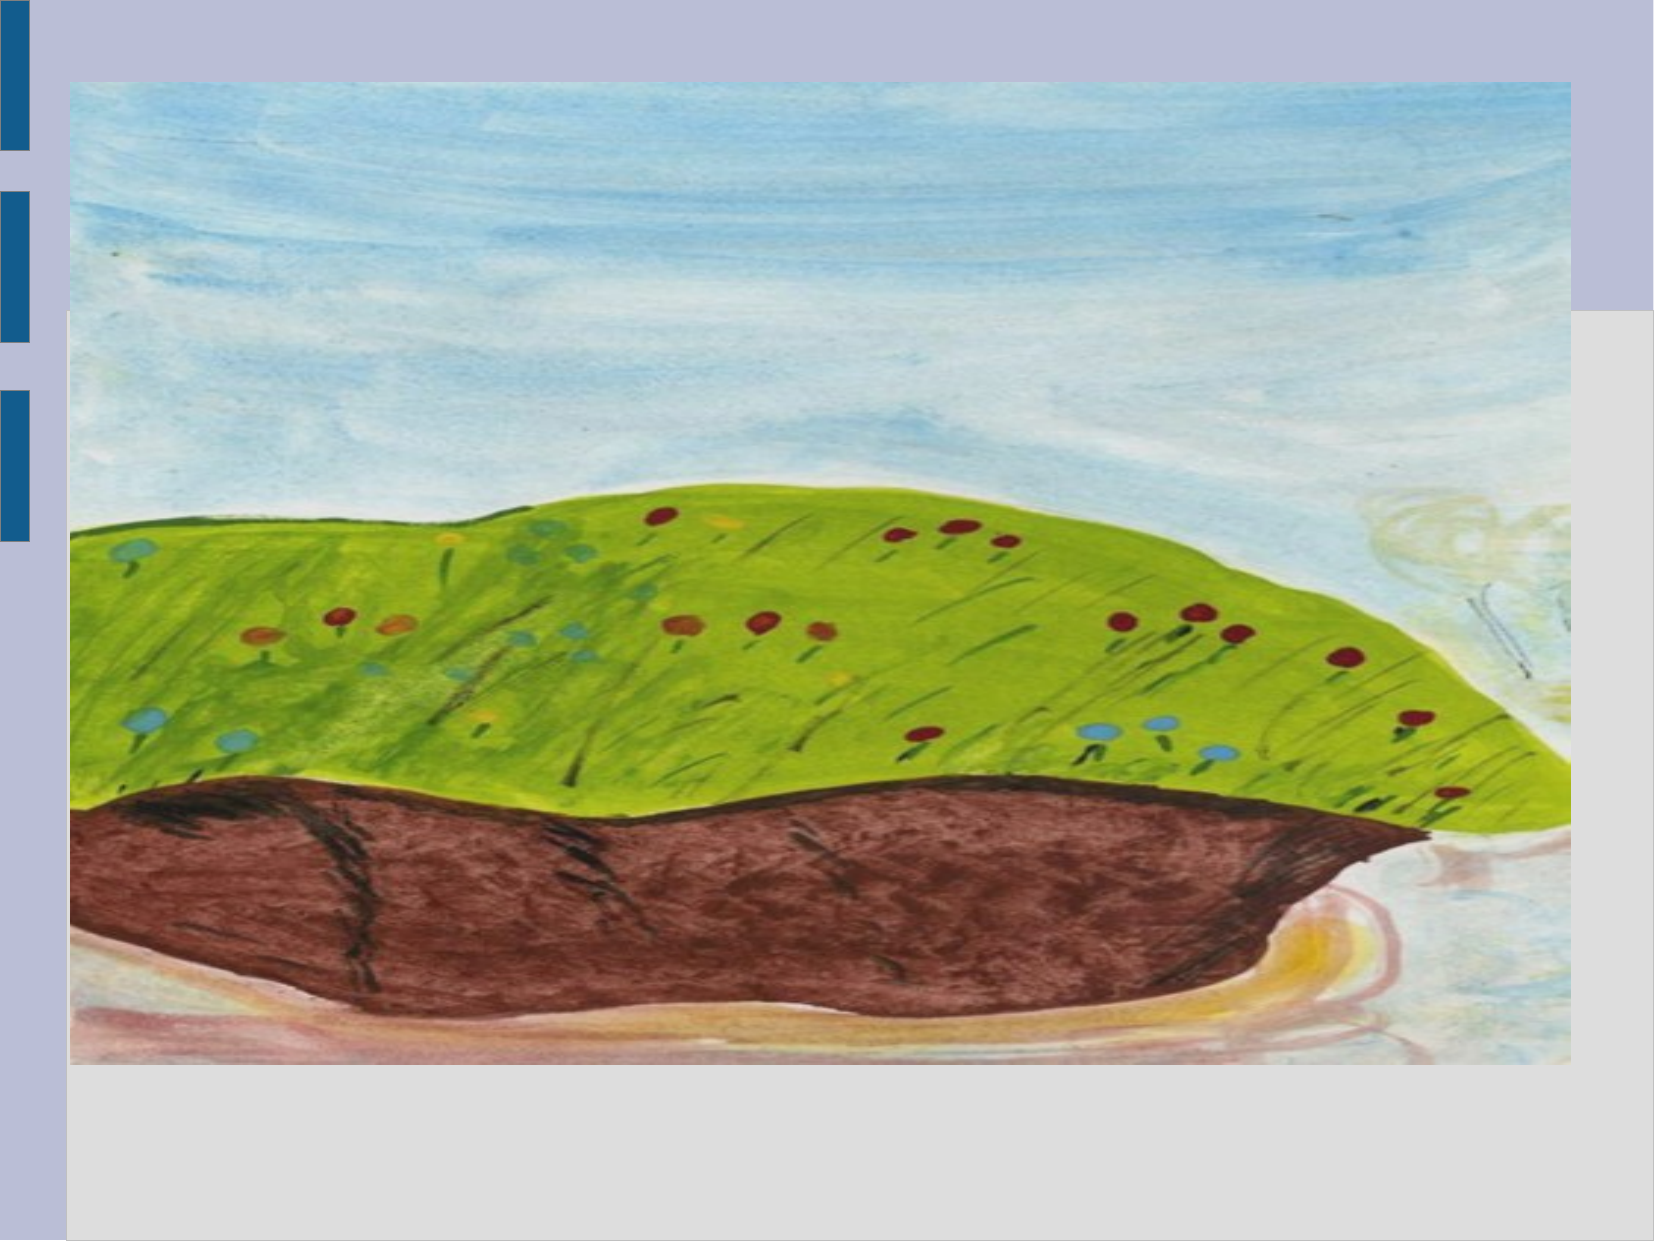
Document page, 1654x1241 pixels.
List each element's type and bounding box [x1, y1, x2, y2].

picture [70, 82, 1571, 1065]
